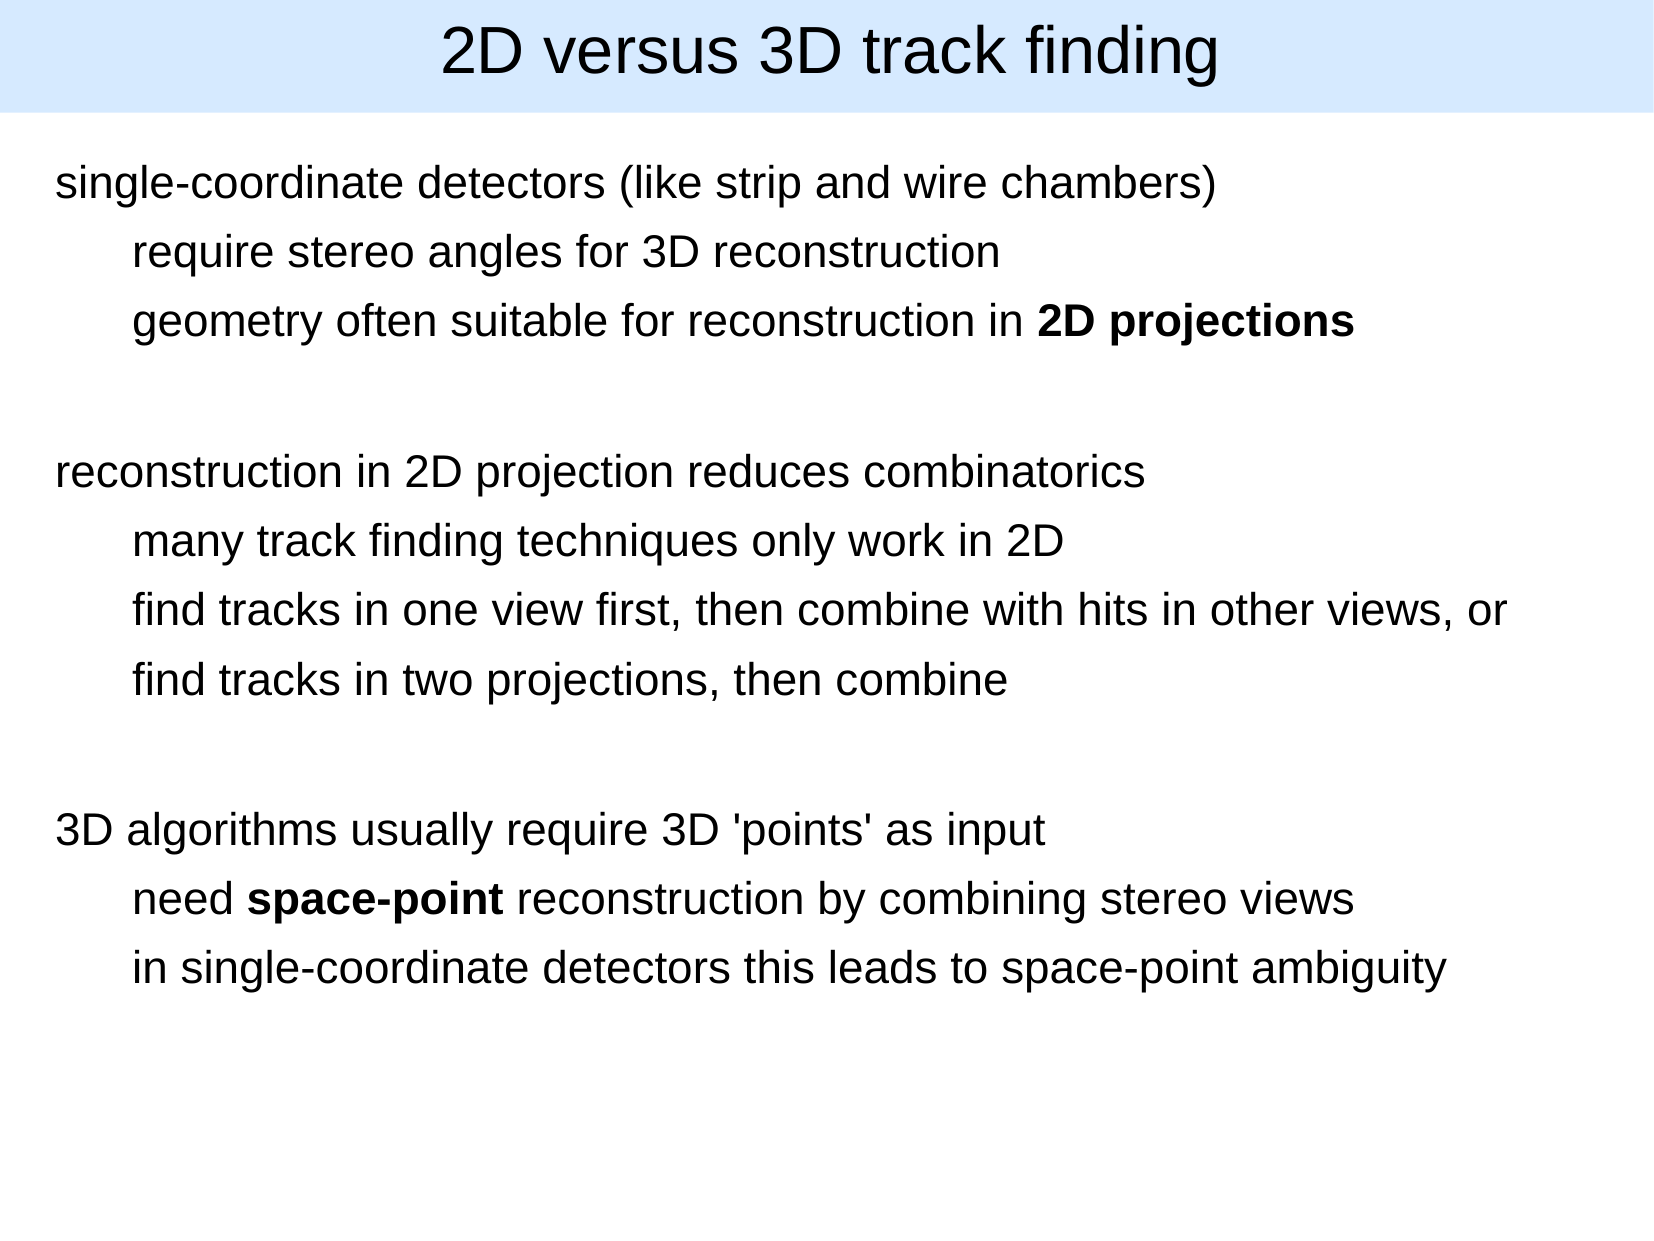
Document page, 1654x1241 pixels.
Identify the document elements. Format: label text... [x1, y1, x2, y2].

list single-coordinate detectors (like strip and wire chambers) require stereo angles for 3D reconstruction geometry often suitable for reconstruction in 2D projections reconstruction in 2D projection reduces combinatorics many track finding techniques only work in 2D find tracks in one view first, then combine with hits in other views, or find tracks in two projections, then combine 3D algorithms usually require 3D 'points' as input need space-point reconstruction by combining stereo views in single-coordinate detectors this leads to space-point ambiguity [37, 156, 1613, 1199]
title 2D versus 3D track finding [86, 0, 1576, 100]
